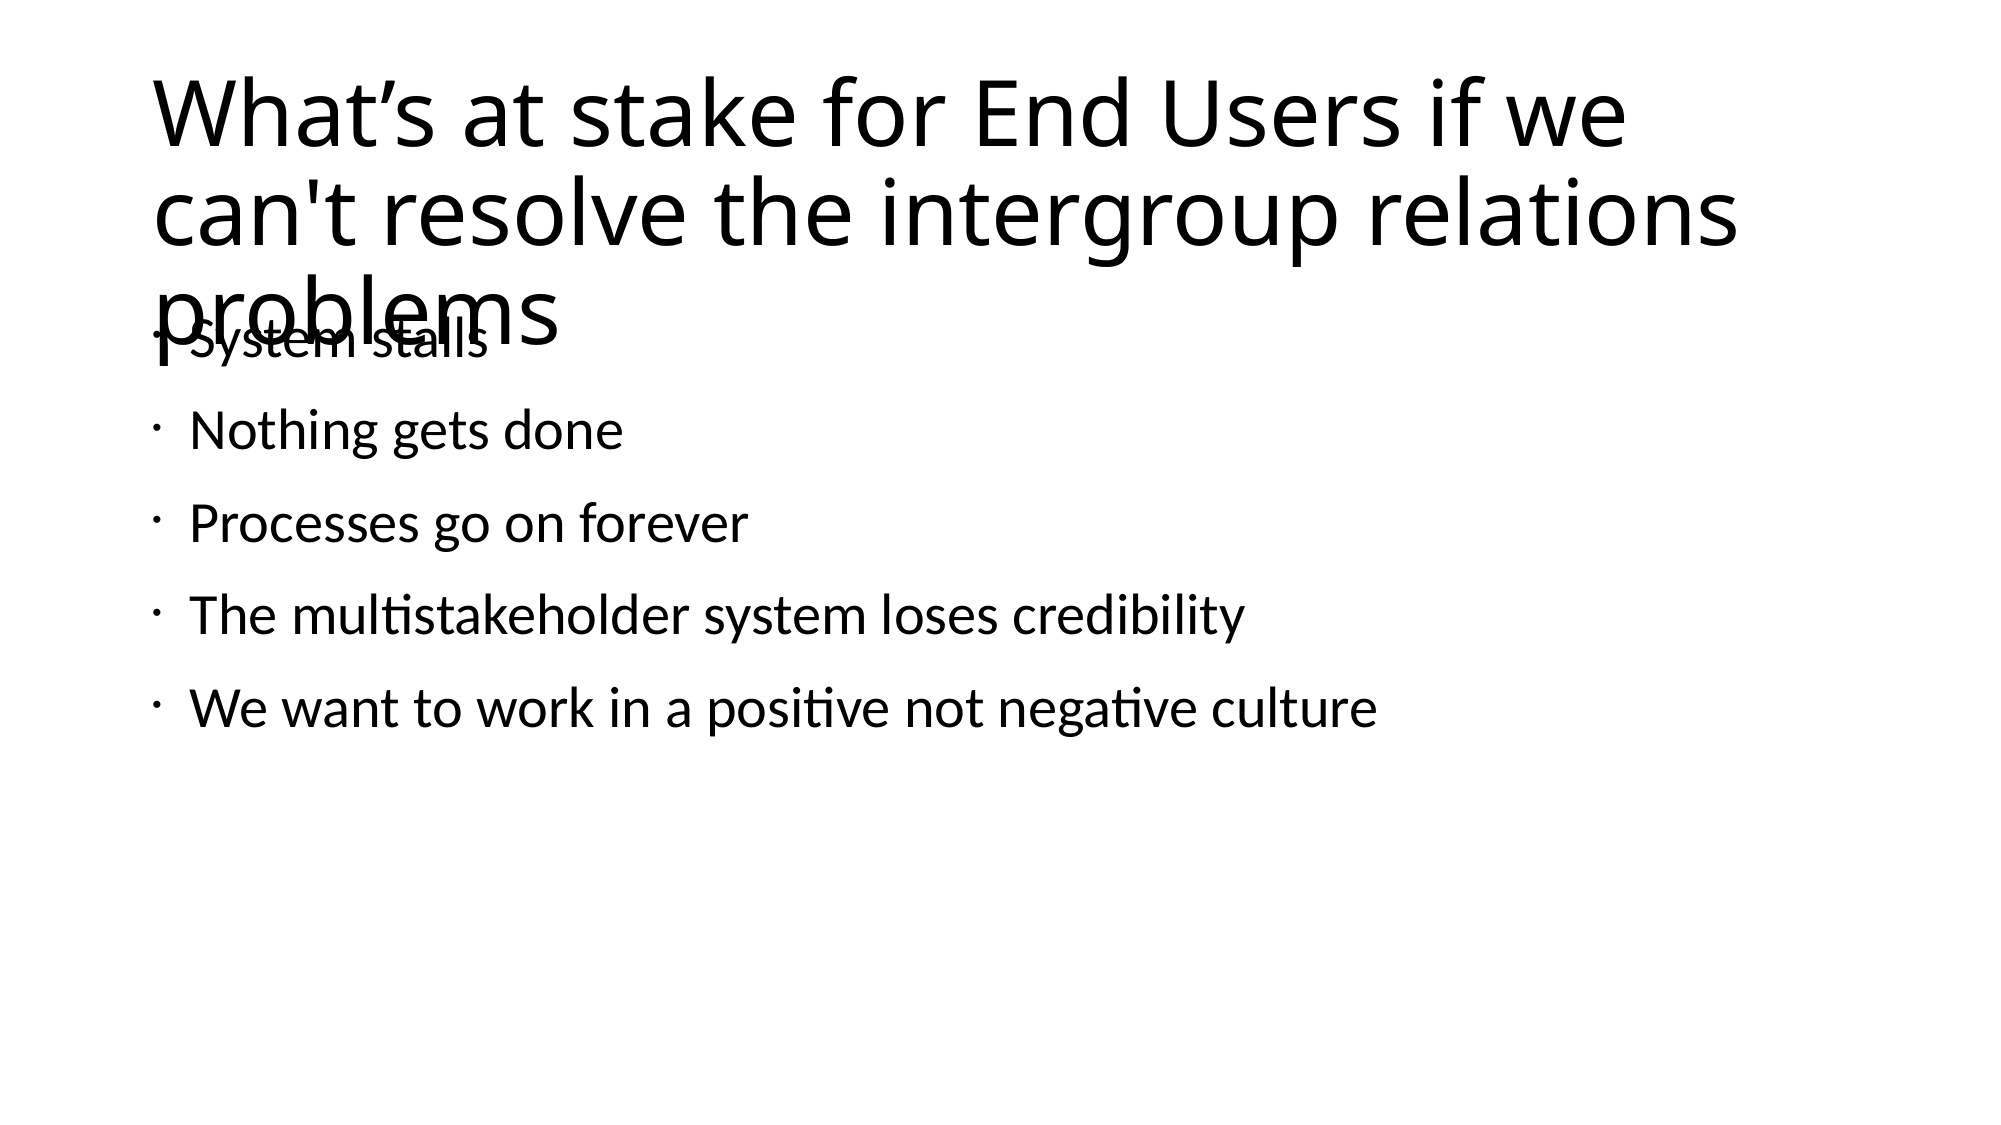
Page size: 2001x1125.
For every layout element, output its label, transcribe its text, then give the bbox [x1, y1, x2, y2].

list System stalls Nothing gets done Processes go on forever The multistakeholder system loses credibility We want to work in a positive not negative culture [137, 299, 1863, 1014]
title What’s at stake for End Users if we can't resolve the intergroup relations problems [137, 59, 1863, 278]
